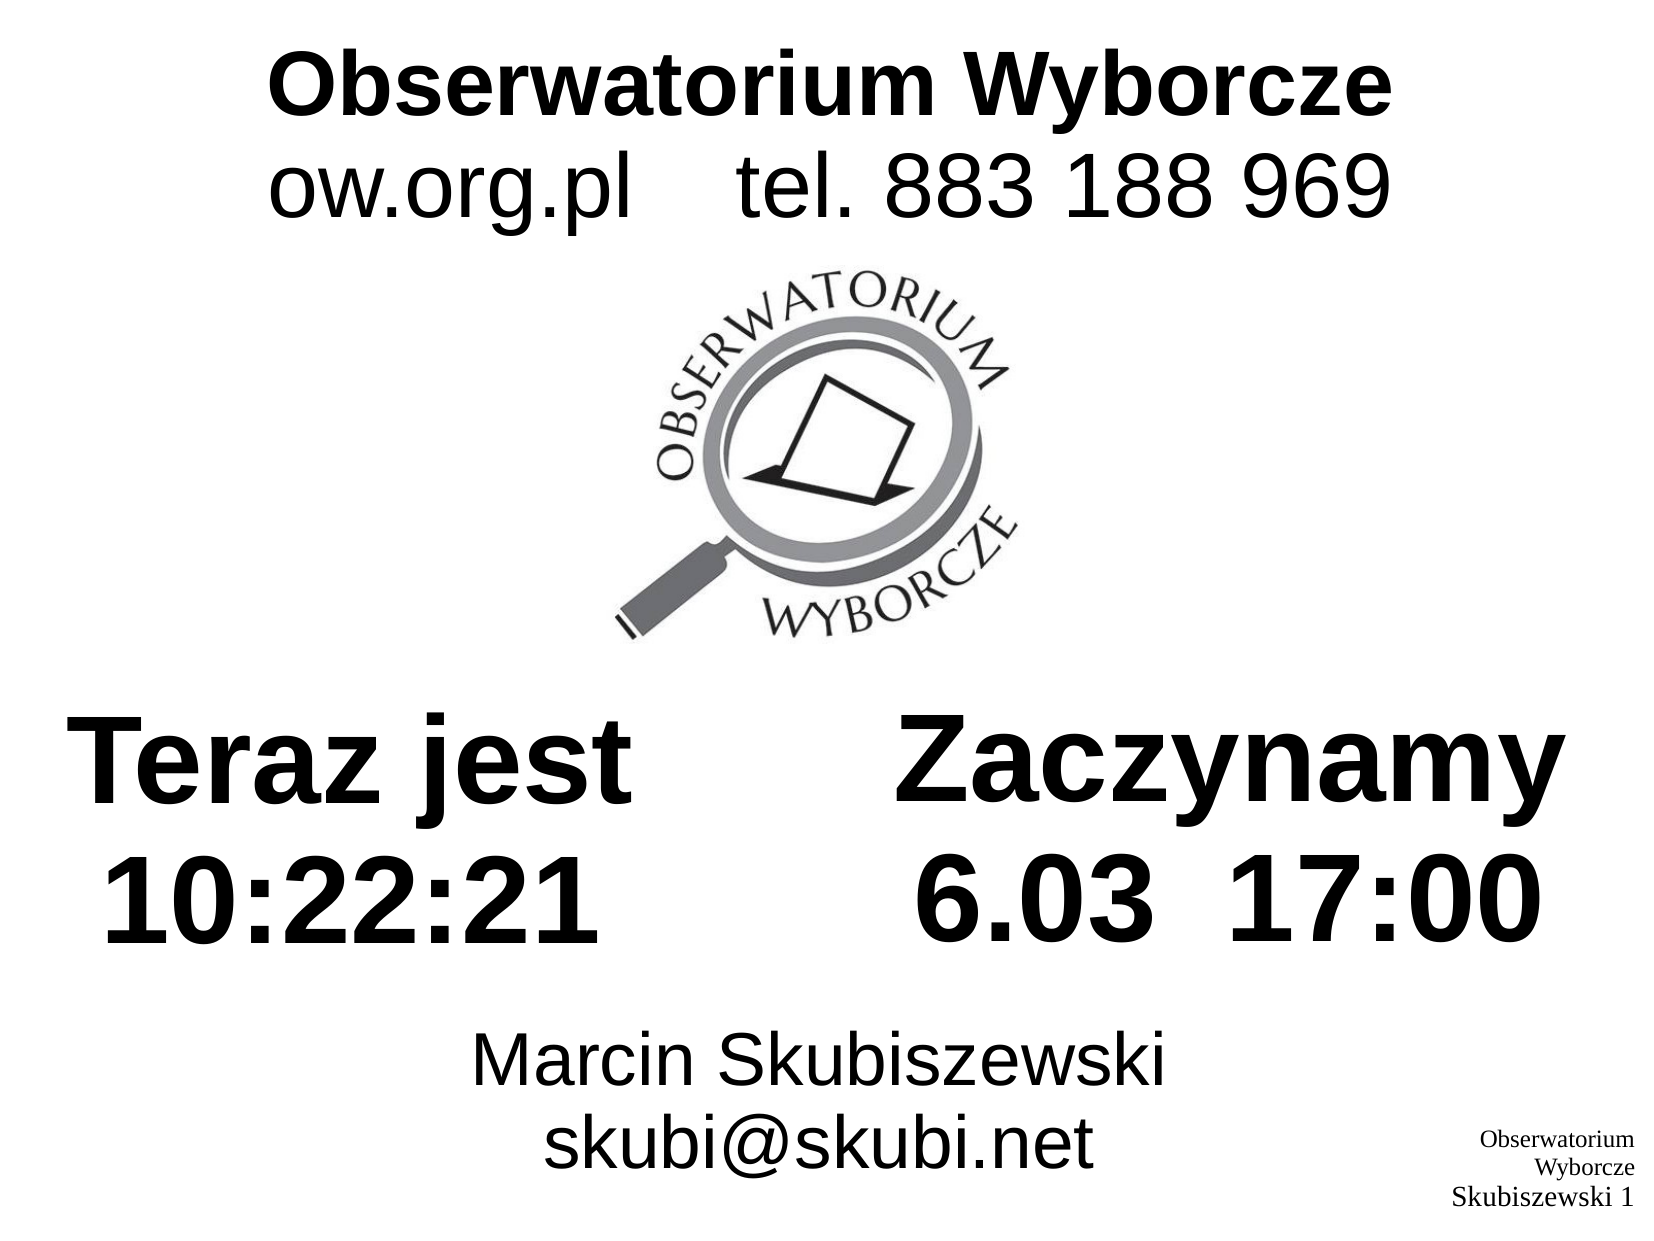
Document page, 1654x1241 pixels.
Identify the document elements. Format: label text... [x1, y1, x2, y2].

title Marcin Skubiszewski skubi@skubi.net [75, 1016, 1564, 1186]
title Obserwatorium Wyborcze ow.org.pl tel. 883 188 969 [86, 30, 1576, 241]
picture [480, 265, 1156, 646]
title Zaczynamy 6.03 17:00 [855, 675, 1606, 981]
title Teraz jest 12:10:32 [28, 690, 673, 970]
